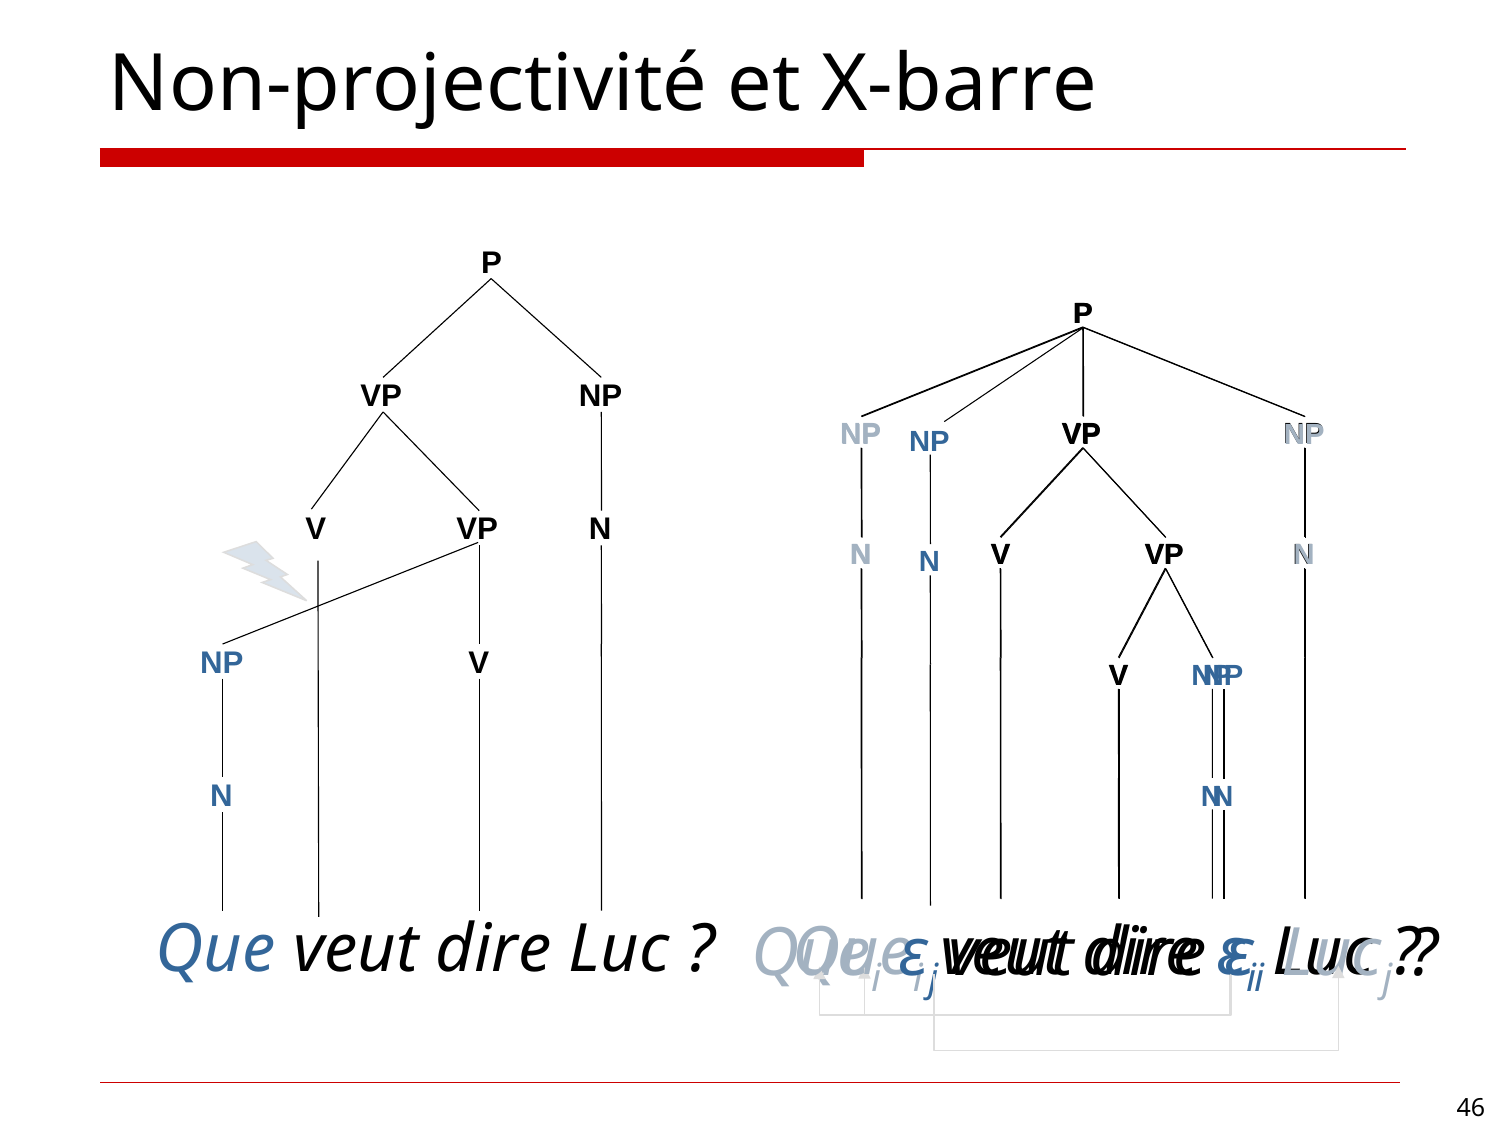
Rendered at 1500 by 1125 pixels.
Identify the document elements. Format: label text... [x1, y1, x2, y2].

text_box V [468, 645, 490, 681]
text_box N [210, 778, 233, 814]
text_box [223, 541, 307, 601]
text_box NP [1191, 658, 1212, 692]
text_box P [1073, 297, 1094, 330]
text_box N [1200, 779, 1212, 813]
text_box N [919, 545, 941, 578]
text_box N [1212, 779, 1234, 813]
text_box Que veut dire Luc ? [141, 898, 731, 996]
text_box NP [909, 424, 950, 458]
text_box Quei εj veut dire εi Lucj ? [736, 896, 1454, 1001]
text_box VP [1145, 538, 1185, 572]
title Non-projectivité et X-barre [94, 23, 1407, 135]
text_box P [480, 245, 502, 281]
text_box NP [1202, 659, 1244, 693]
text_box VP [360, 378, 402, 414]
text_box N [589, 511, 612, 547]
text_box VP [1062, 417, 1102, 451]
text_box V [1109, 659, 1129, 693]
text_box N [1293, 538, 1315, 572]
text_box NP [1283, 417, 1325, 451]
text_box N [850, 538, 872, 572]
text_box V [305, 511, 327, 547]
text_box NP [578, 378, 623, 414]
text_box NP [200, 645, 244, 681]
text_box NP [840, 417, 882, 451]
text_box VP [456, 511, 499, 547]
text_box V [991, 538, 1011, 572]
